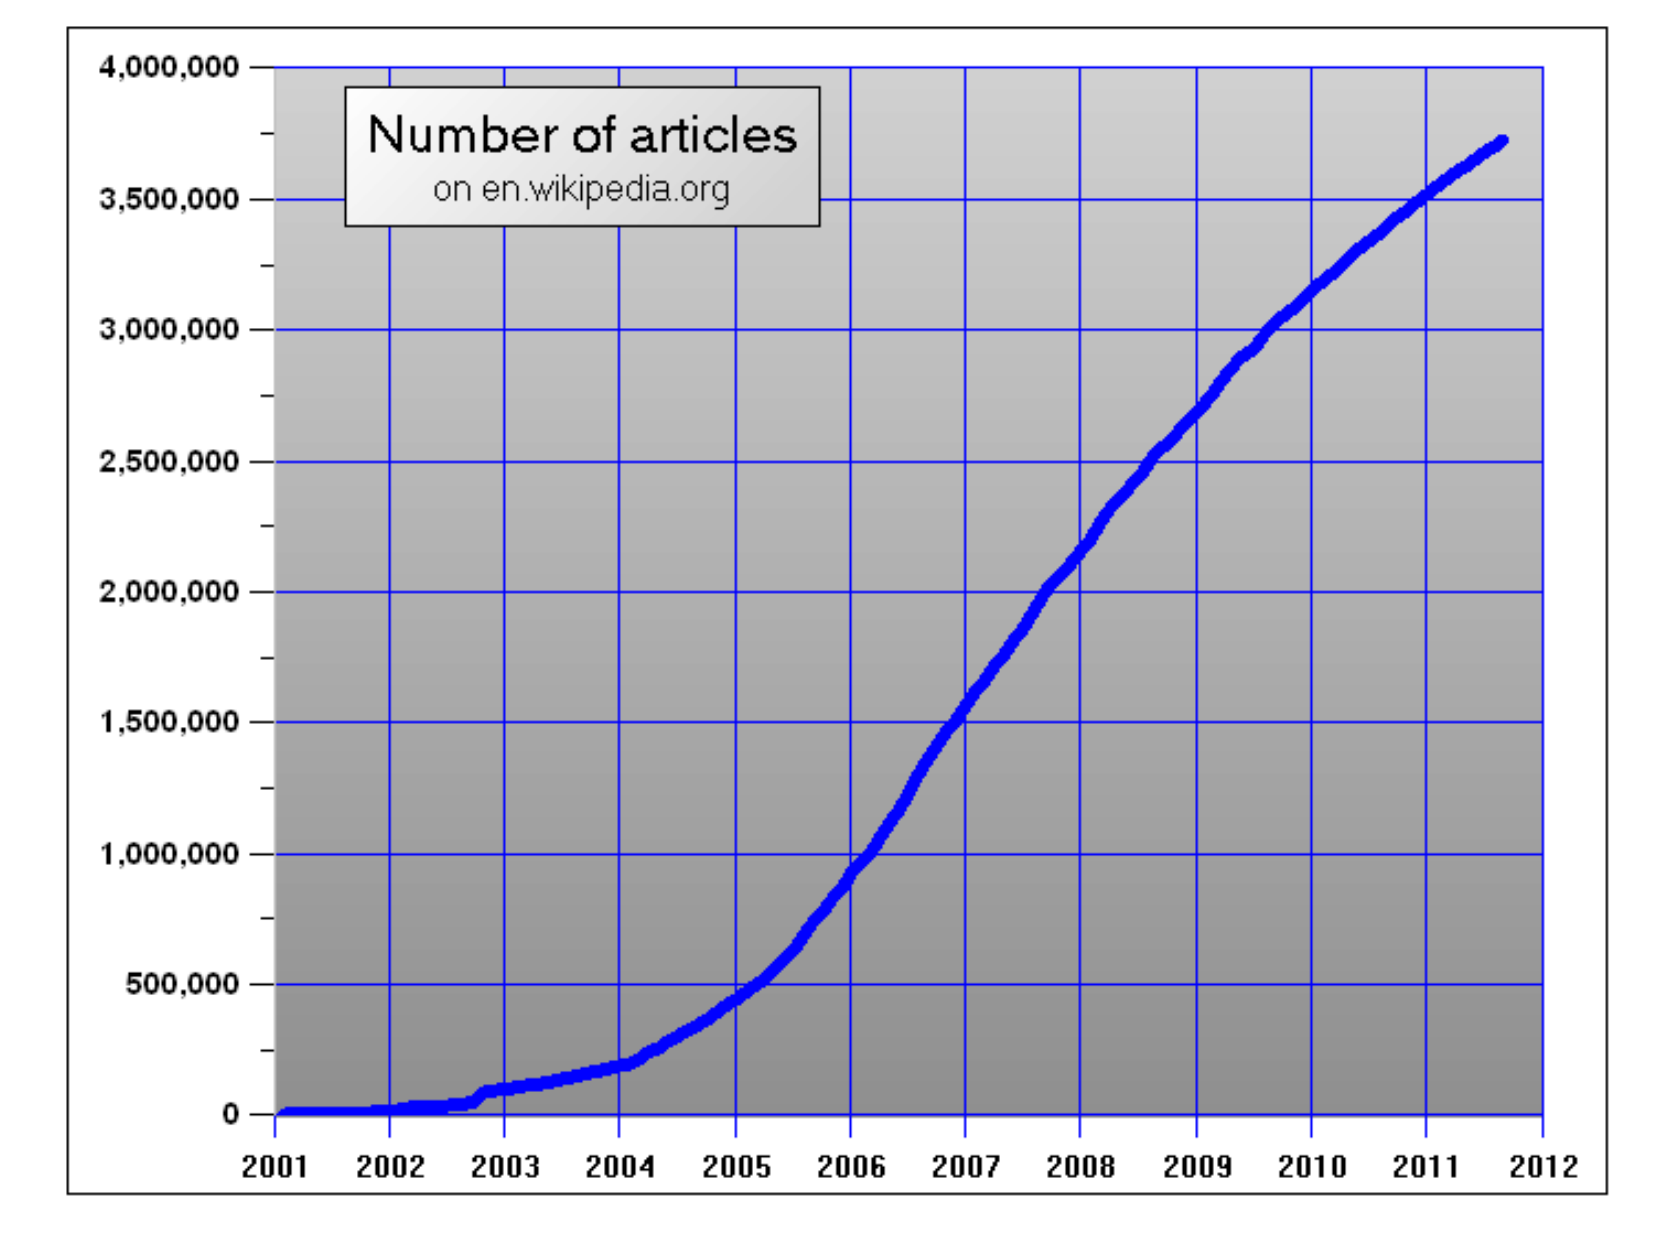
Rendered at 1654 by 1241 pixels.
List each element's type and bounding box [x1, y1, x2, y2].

picture [65, 25, 1613, 1201]
